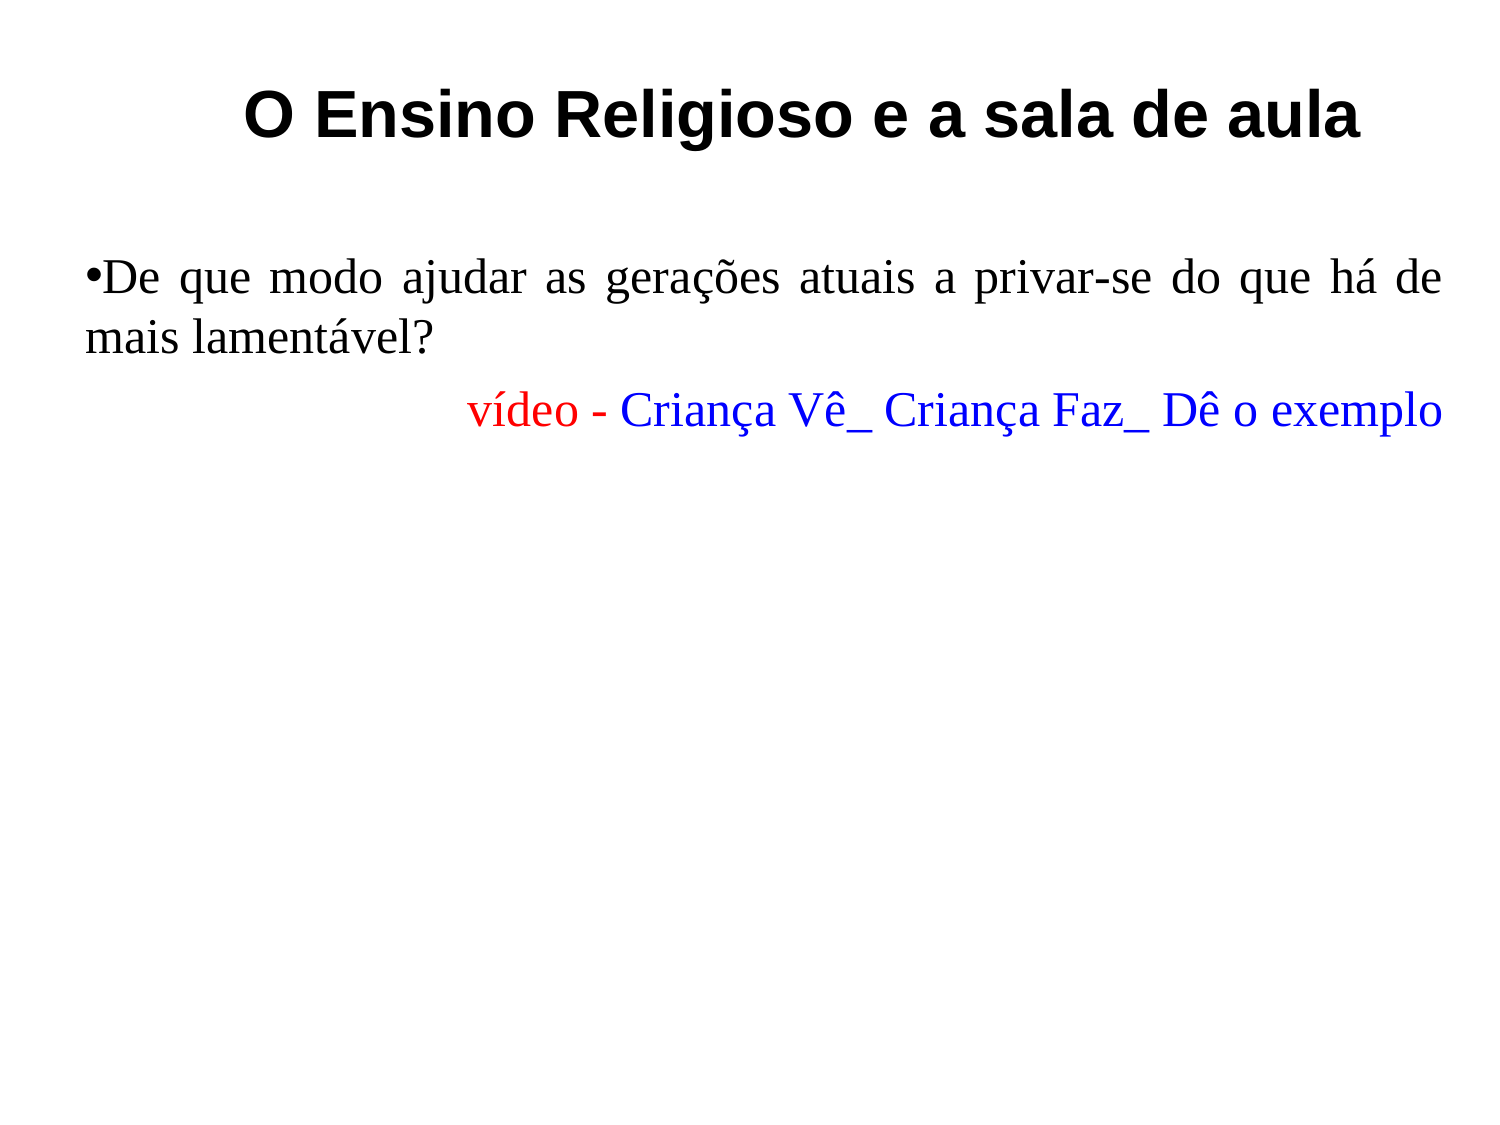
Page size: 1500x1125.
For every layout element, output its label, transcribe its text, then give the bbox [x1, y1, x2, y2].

list De que modo ajudar as gerações atuais a privar-se do que há de mais lamentável? vídeo - Criança Vê_ Criança Faz_ Dê o exemplo [70, 163, 1459, 1000]
text_box O Ensino Religioso e a sala de aula [228, 63, 1377, 159]
